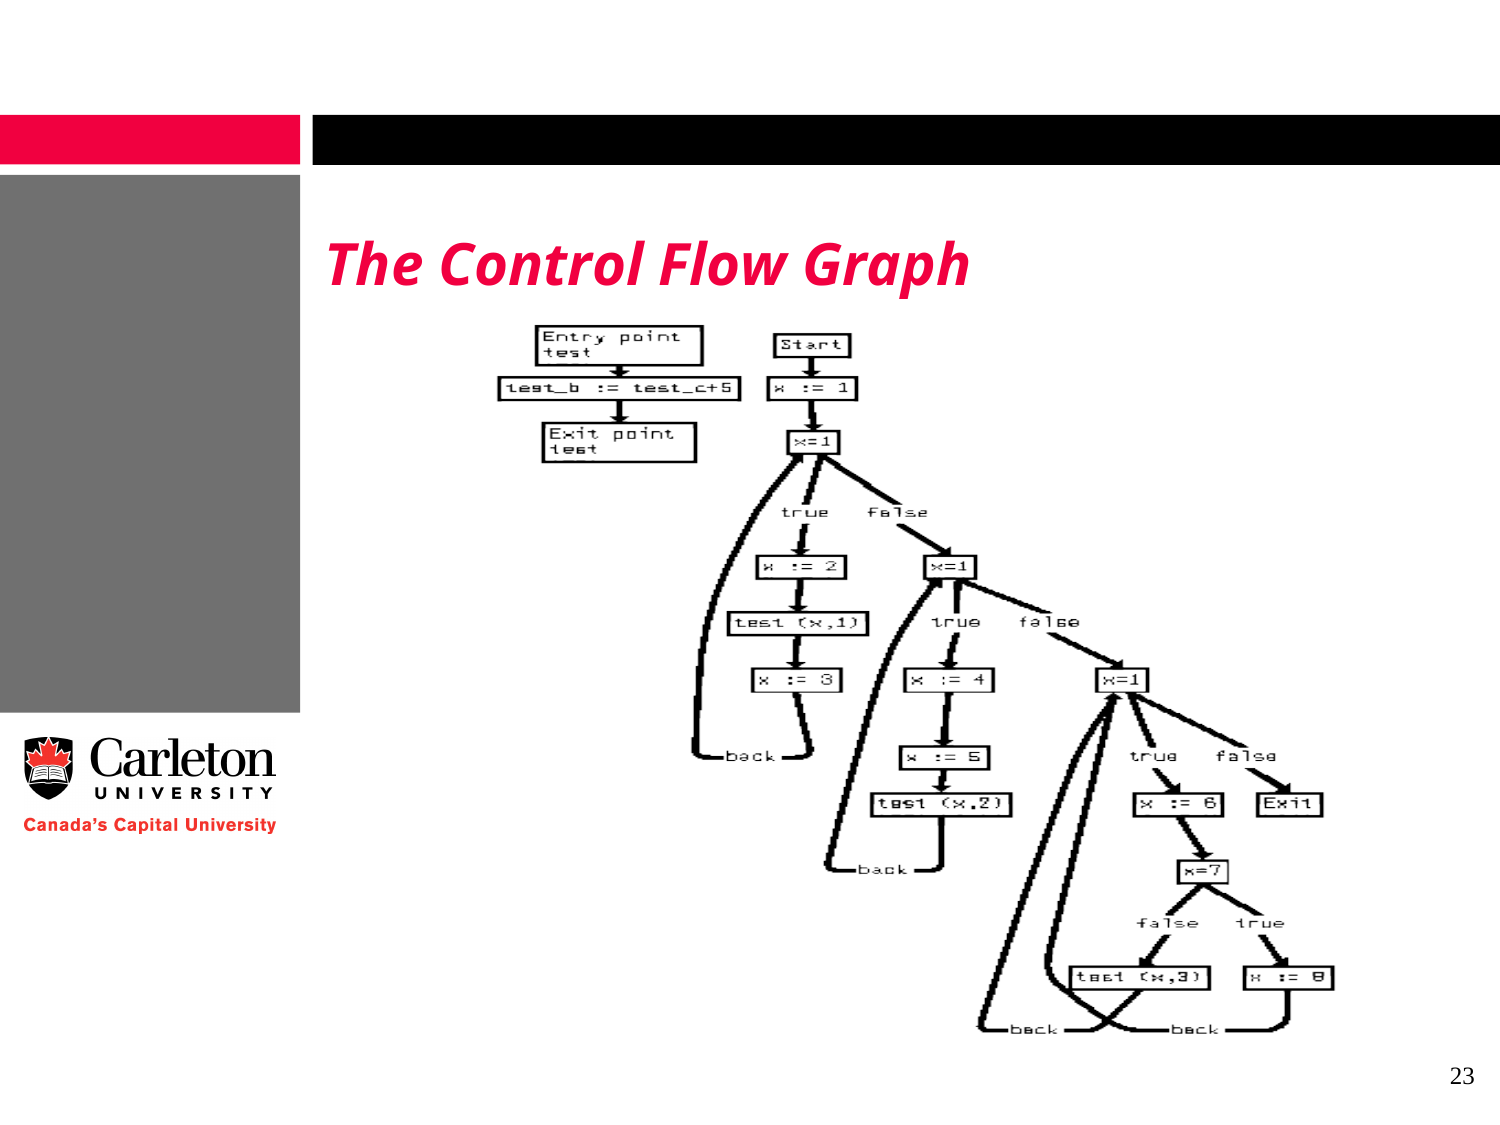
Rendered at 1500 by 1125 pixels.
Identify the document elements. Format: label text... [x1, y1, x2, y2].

picture [491, 321, 1351, 1051]
title The Control Flow Graph [324, 187, 1450, 338]
picture [24, 737, 276, 834]
